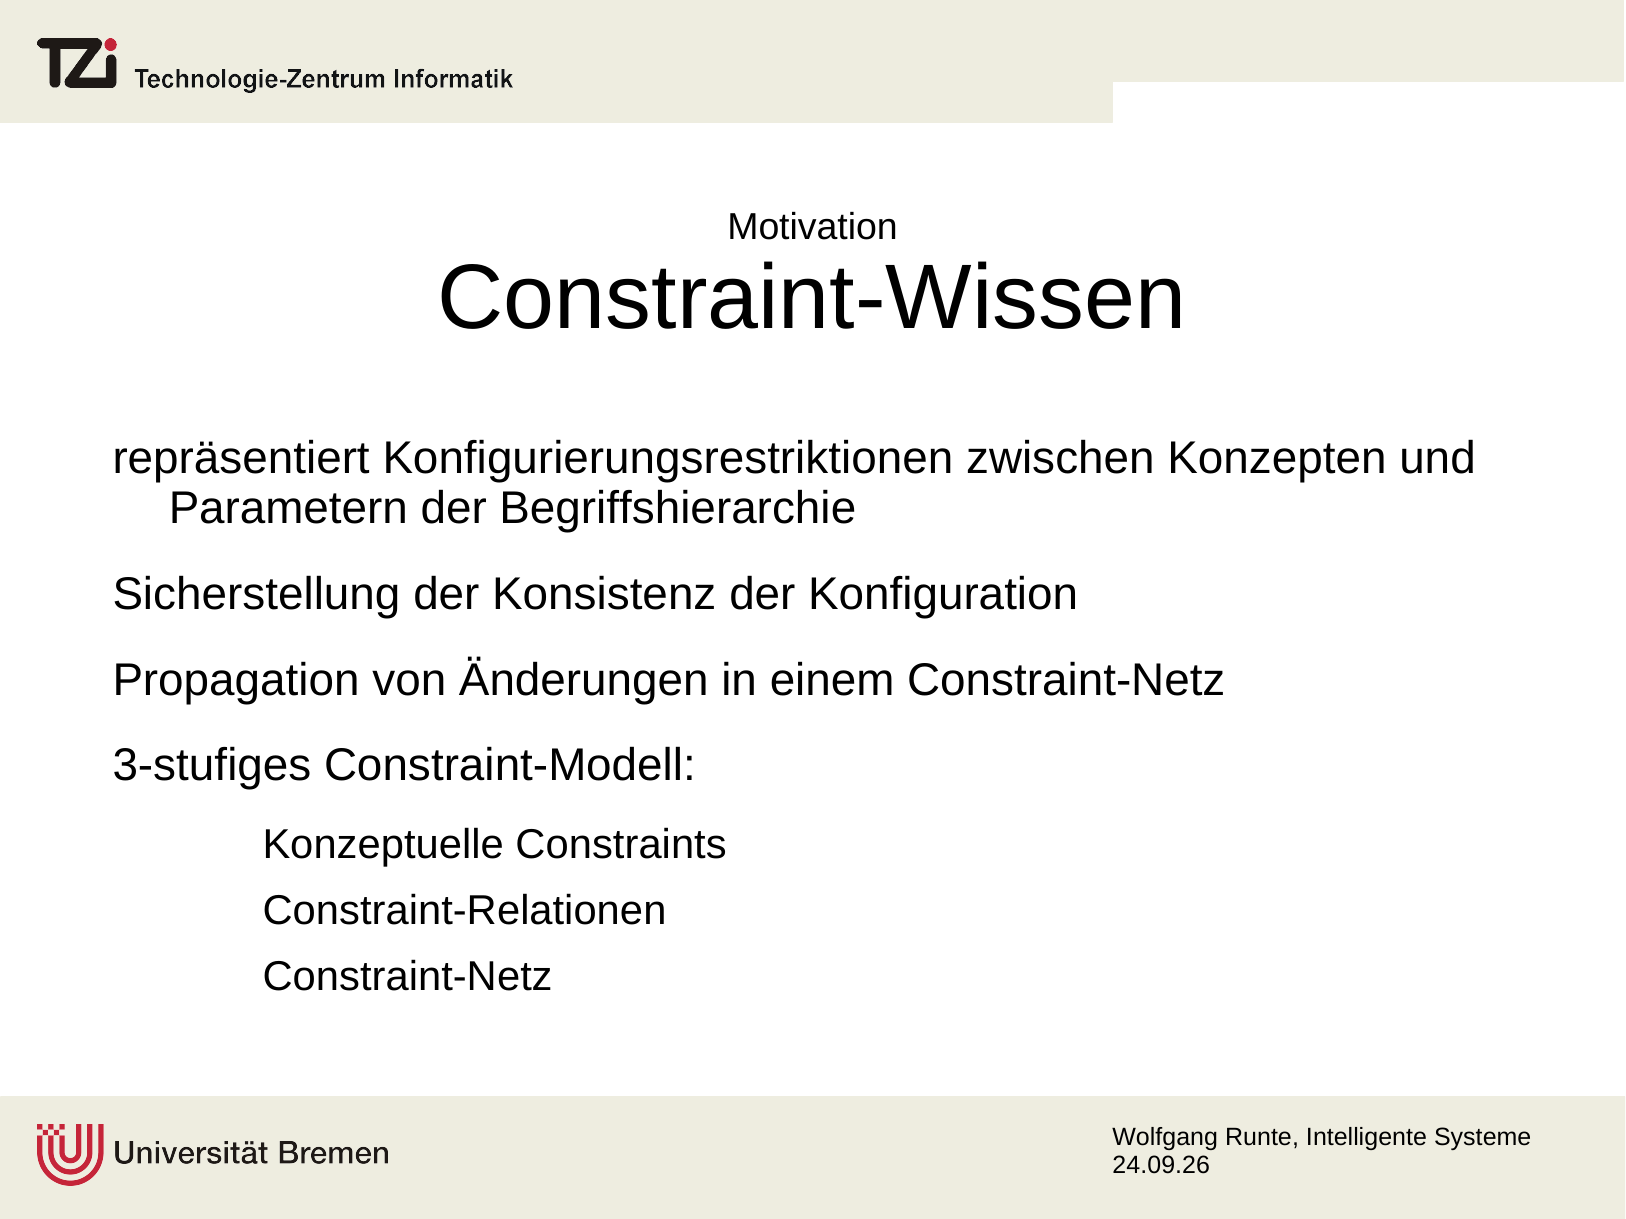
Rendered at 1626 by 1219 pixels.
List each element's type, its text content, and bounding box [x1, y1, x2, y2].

picture [37, 38, 513, 93]
picture [37, 1124, 388, 1186]
list repräsentiert Konfigurierungsrestriktionen zwischen Konzepten und Parametern der Begriffshierarchie Sicherstellung der Konsistenz der Konfiguration Propagation von Änderungen in einem Constraint-Netz 3-stufiges Constraint-Modell: Konzeptuelle Constraints Constraint-Relationen Constraint-Netz [112, 433, 1513, 1070]
title Motivation Constraint-Wissen [112, 162, 1513, 393]
